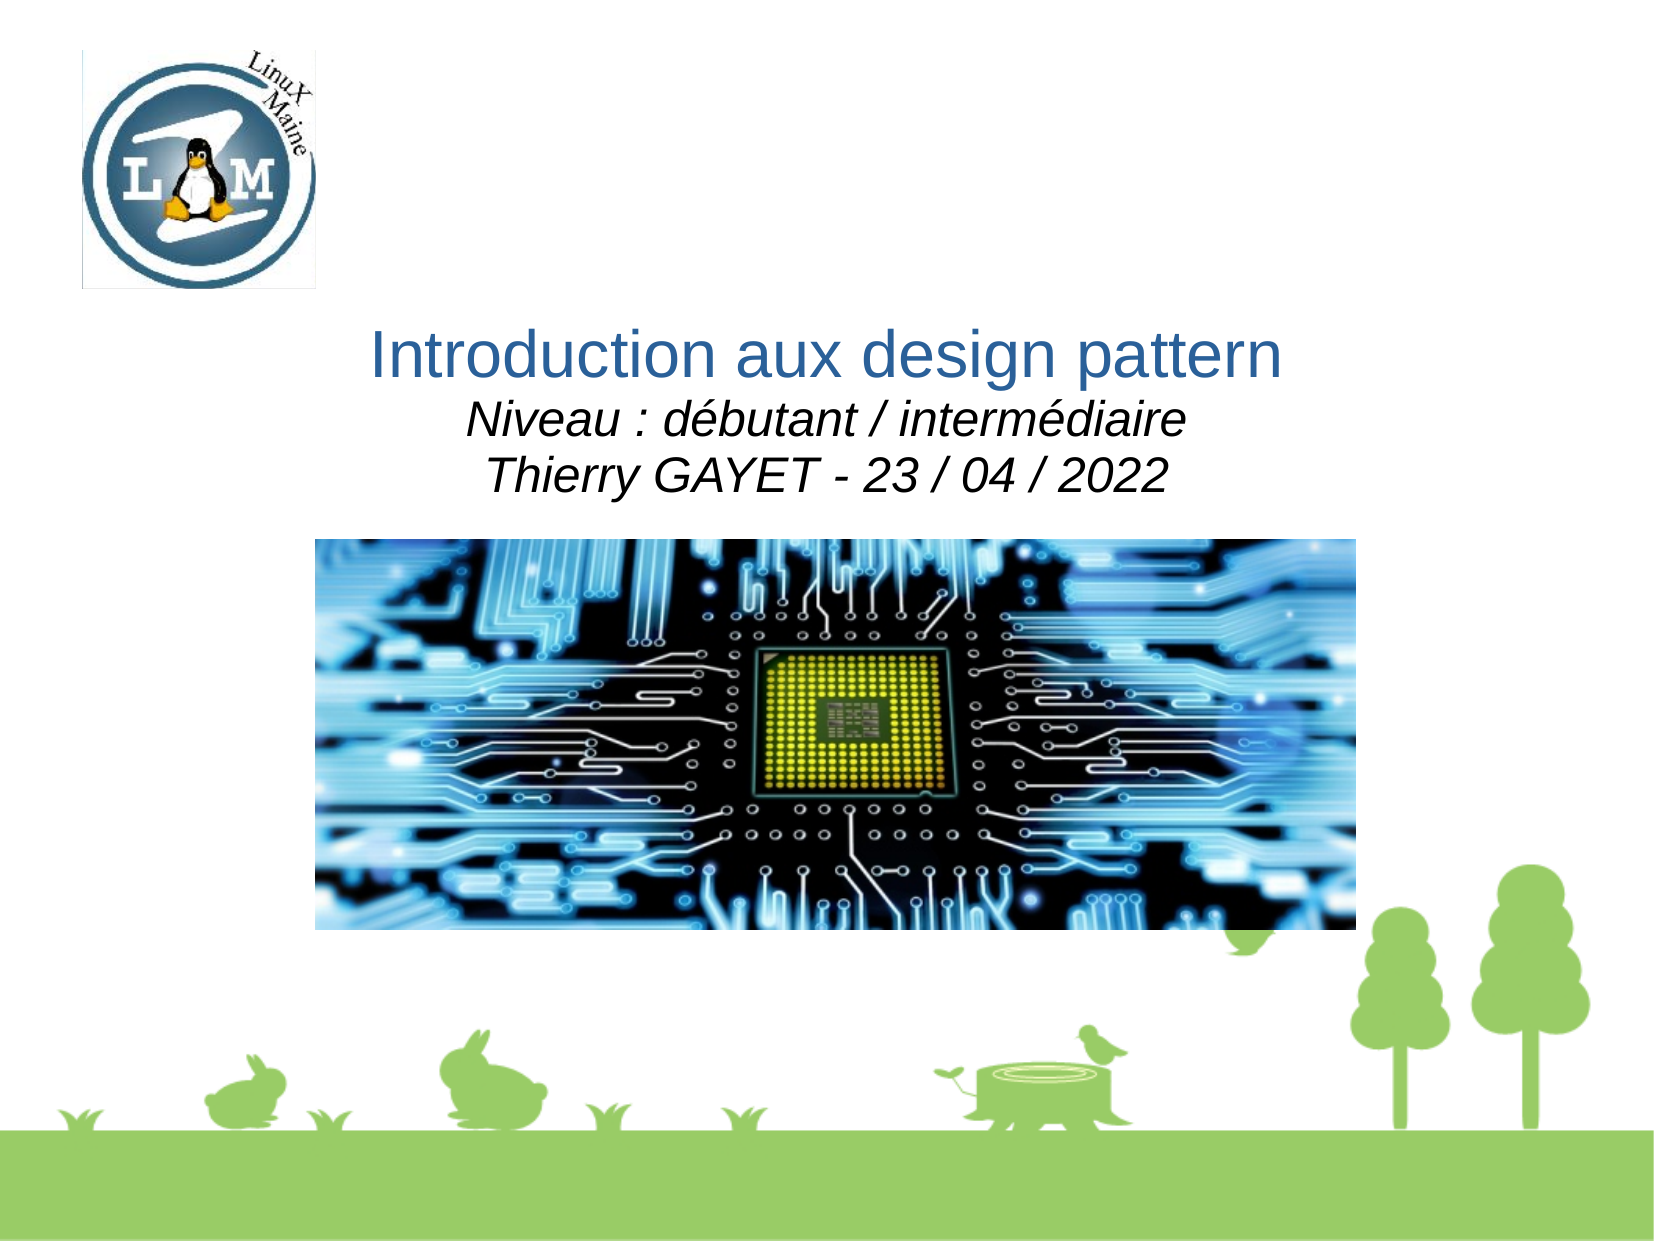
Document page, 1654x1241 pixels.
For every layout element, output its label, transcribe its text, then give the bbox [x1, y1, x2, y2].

picture [0, 0, 1654, 1241]
subtitle Introduction aux design pattern Niveau : débutant / intermédiaire Thierry GAYET - 23 / 04 / 2022 [82, 240, 1571, 580]
